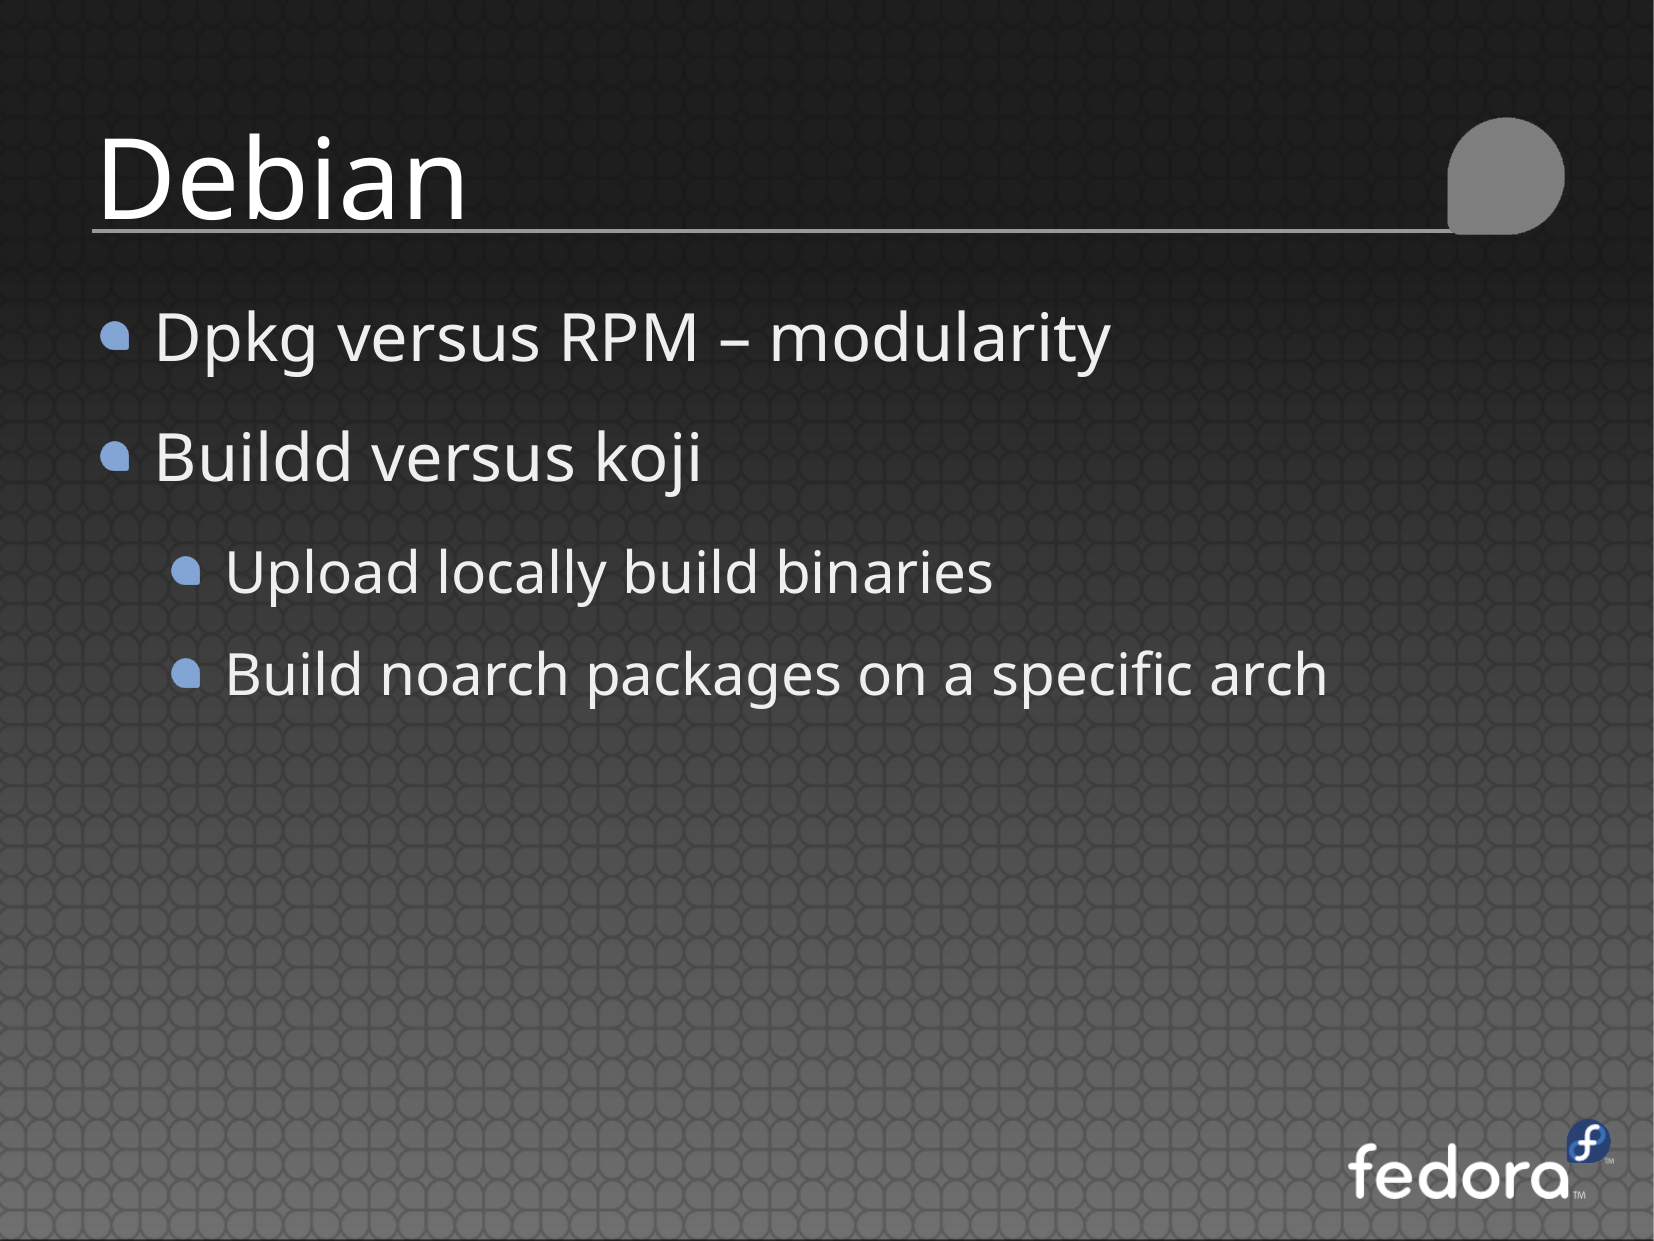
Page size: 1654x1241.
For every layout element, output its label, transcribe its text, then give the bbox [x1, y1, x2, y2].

picture [0, 0, 1654, 1241]
title Debian [94, 100, 1426, 251]
list Dpkg versus RPM – modularity Buildd versus koji Upload locally build binaries Build noarch packages on a specific arch [82, 290, 1571, 1094]
